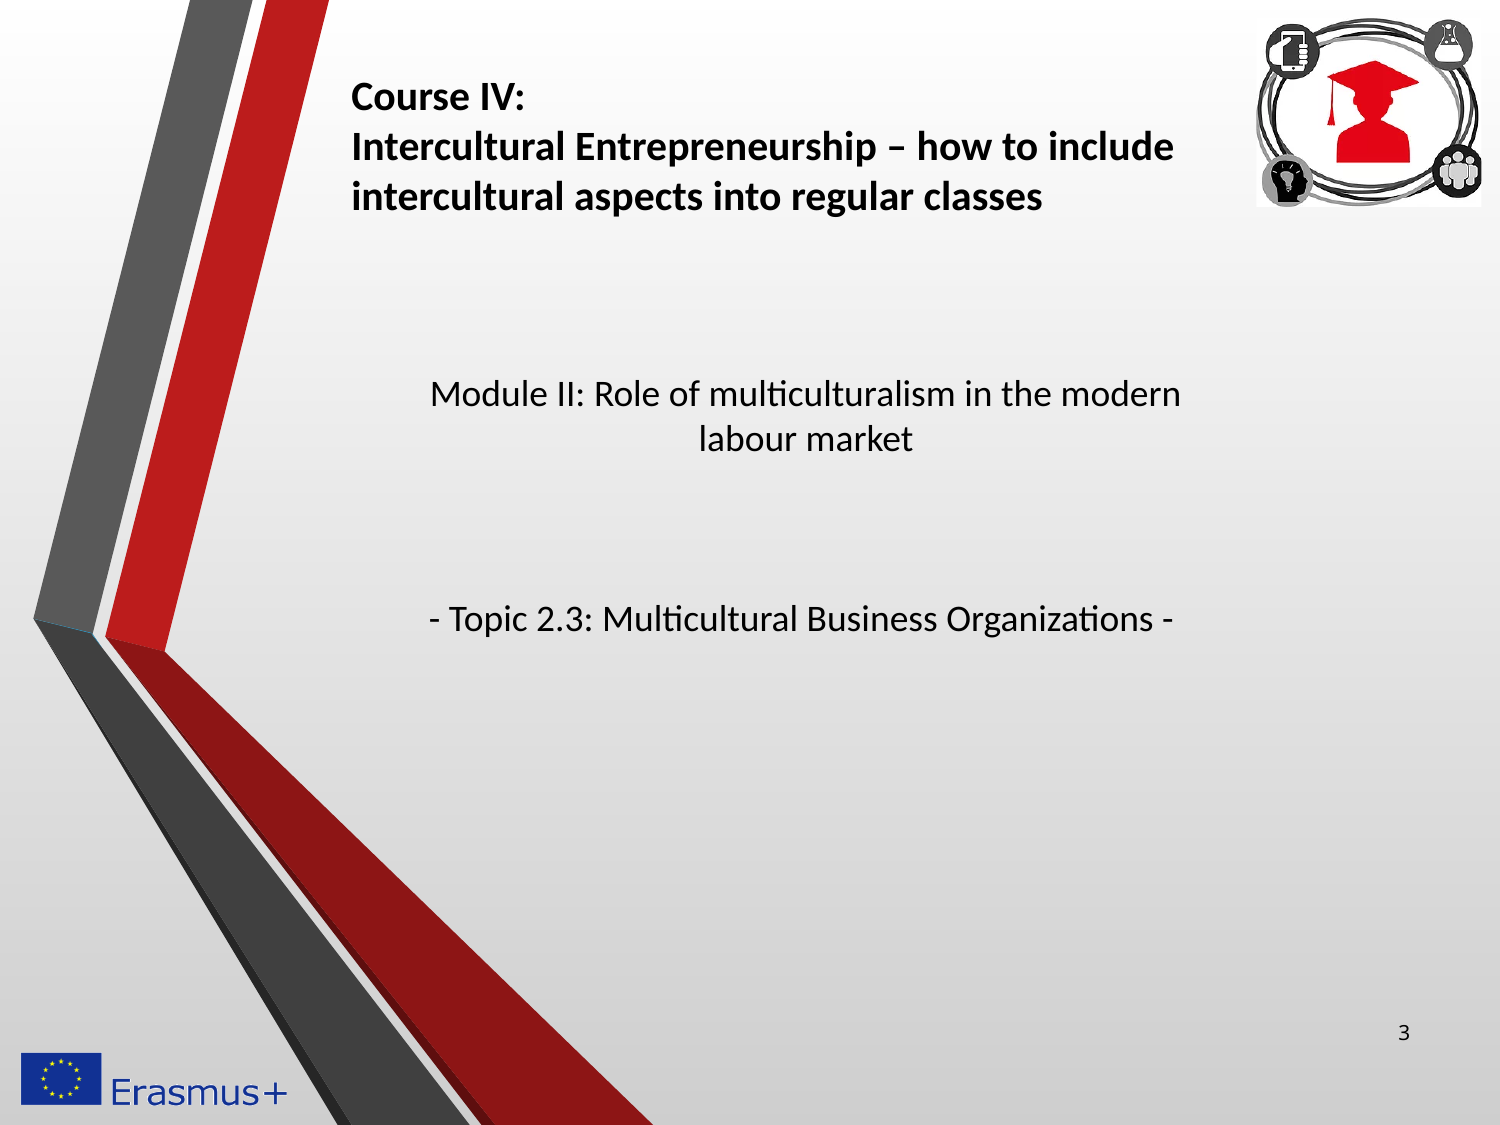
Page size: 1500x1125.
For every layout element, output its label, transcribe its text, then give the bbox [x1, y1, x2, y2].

text_box Module II: Role of multiculturalism in the modern labour market - Topic 2.3: Multicultural Business Organizations - [389, 361, 1223, 647]
picture [5, 1037, 302, 1120]
picture [1256, 18, 1482, 207]
chart [1258, 19, 1483, 209]
slide_number <numer> [1357, 1003, 1425, 1064]
text_box Course IV: Intercultural Entrepreneurship – how to include intercultural aspects into regular classes [336, 61, 1258, 227]
